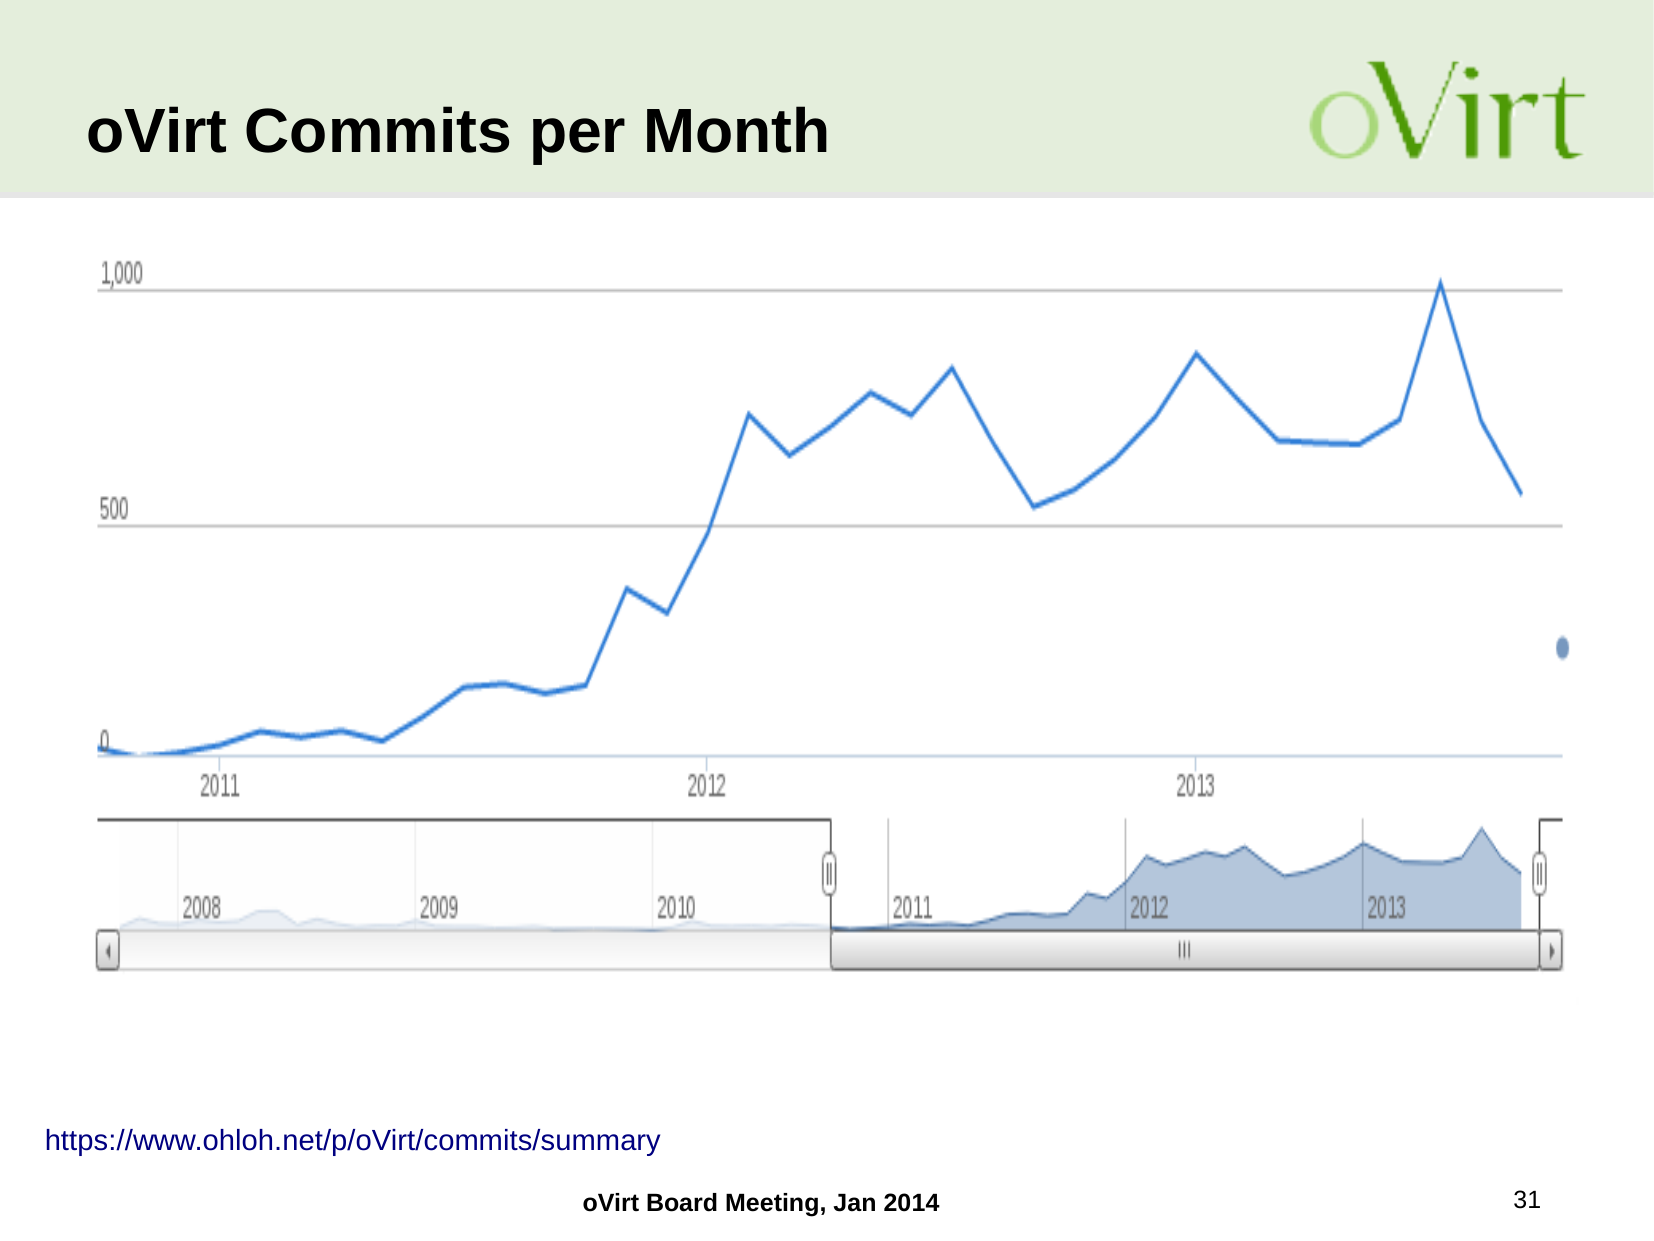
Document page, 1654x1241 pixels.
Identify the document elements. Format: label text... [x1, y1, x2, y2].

text_box https://www.ohloh.net/p/oVirt/commits/summary [30, 1116, 796, 1171]
picture [93, 254, 1582, 1006]
picture [1307, 36, 1613, 180]
title oVirt Commits per Month [86, 36, 1307, 225]
